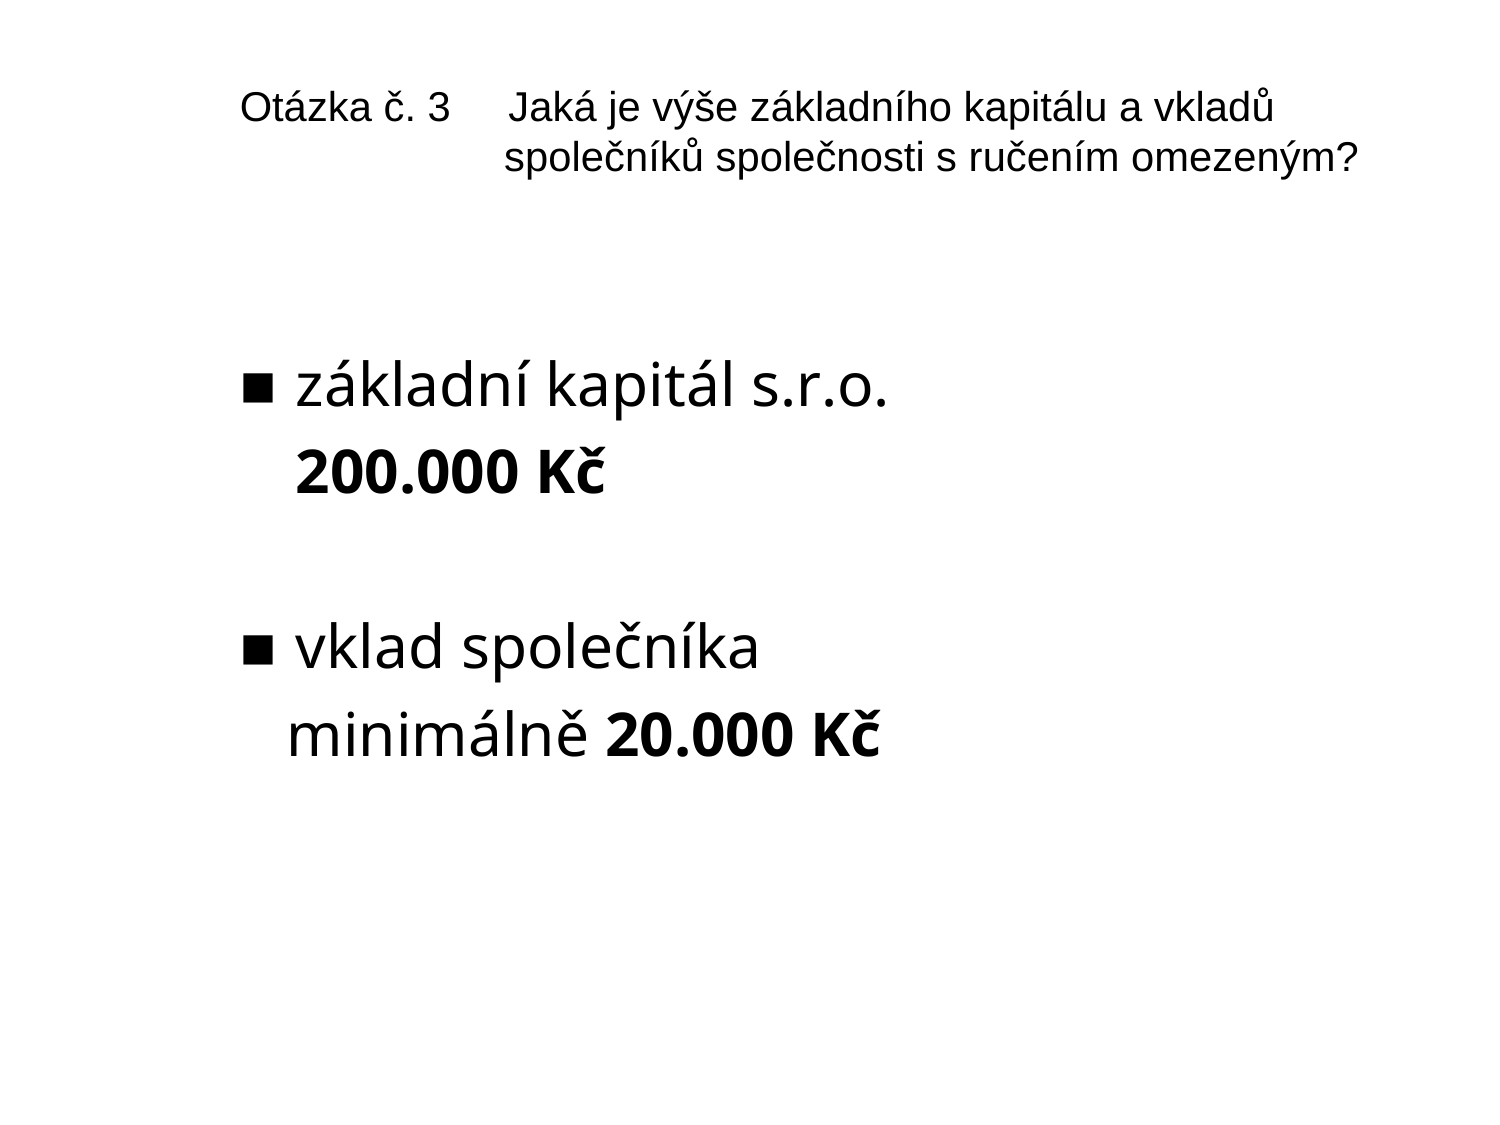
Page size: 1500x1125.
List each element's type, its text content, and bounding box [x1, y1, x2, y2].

title Otázka č. 3 Jaká je výše základního kapitálu a vkladů společníků společnosti s ručením omezeným? [224, 49, 1425, 237]
list ■ základní kapitál s.r.o. 200.000 Kč ■ vklad společníka minimálně 20.000 Kč [224, 338, 1425, 975]
